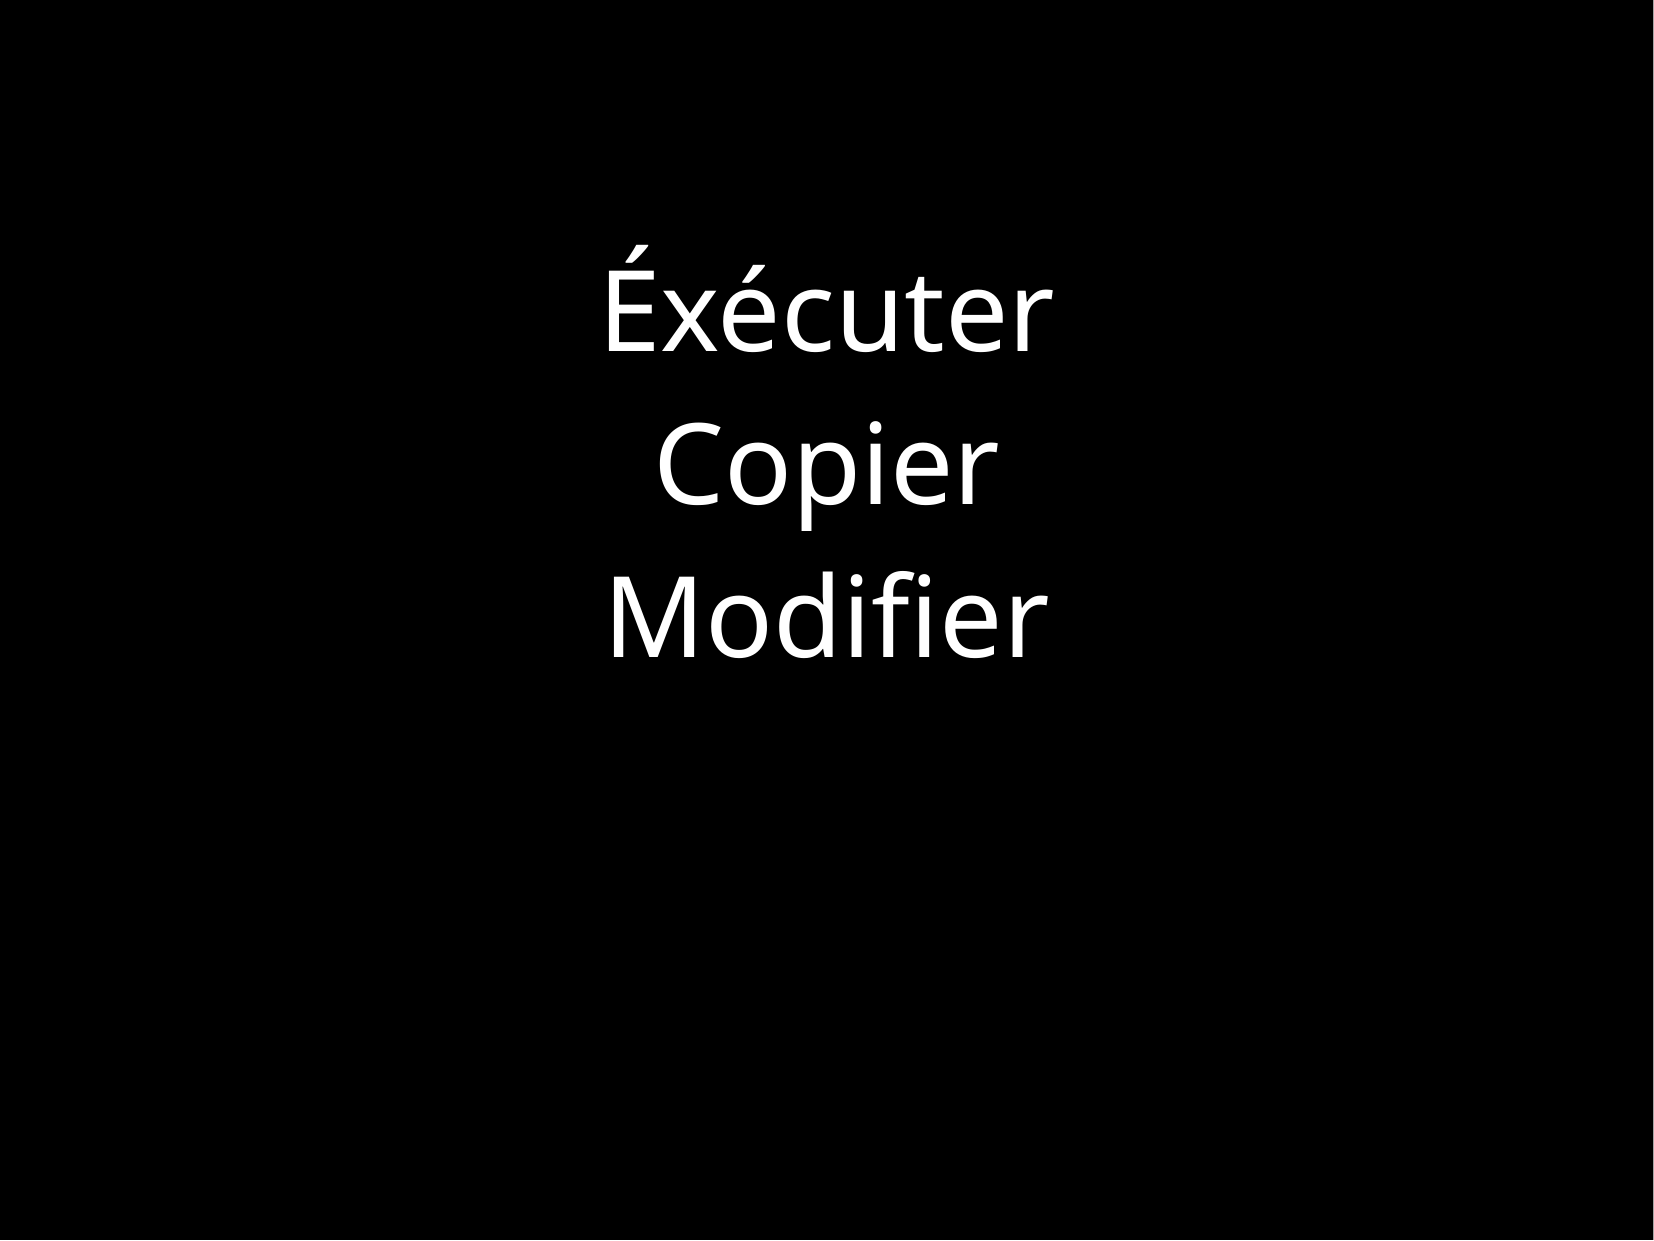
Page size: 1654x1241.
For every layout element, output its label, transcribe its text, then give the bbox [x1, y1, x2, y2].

title Éxécuter Copier Modifier [82, 56, 1571, 1172]
